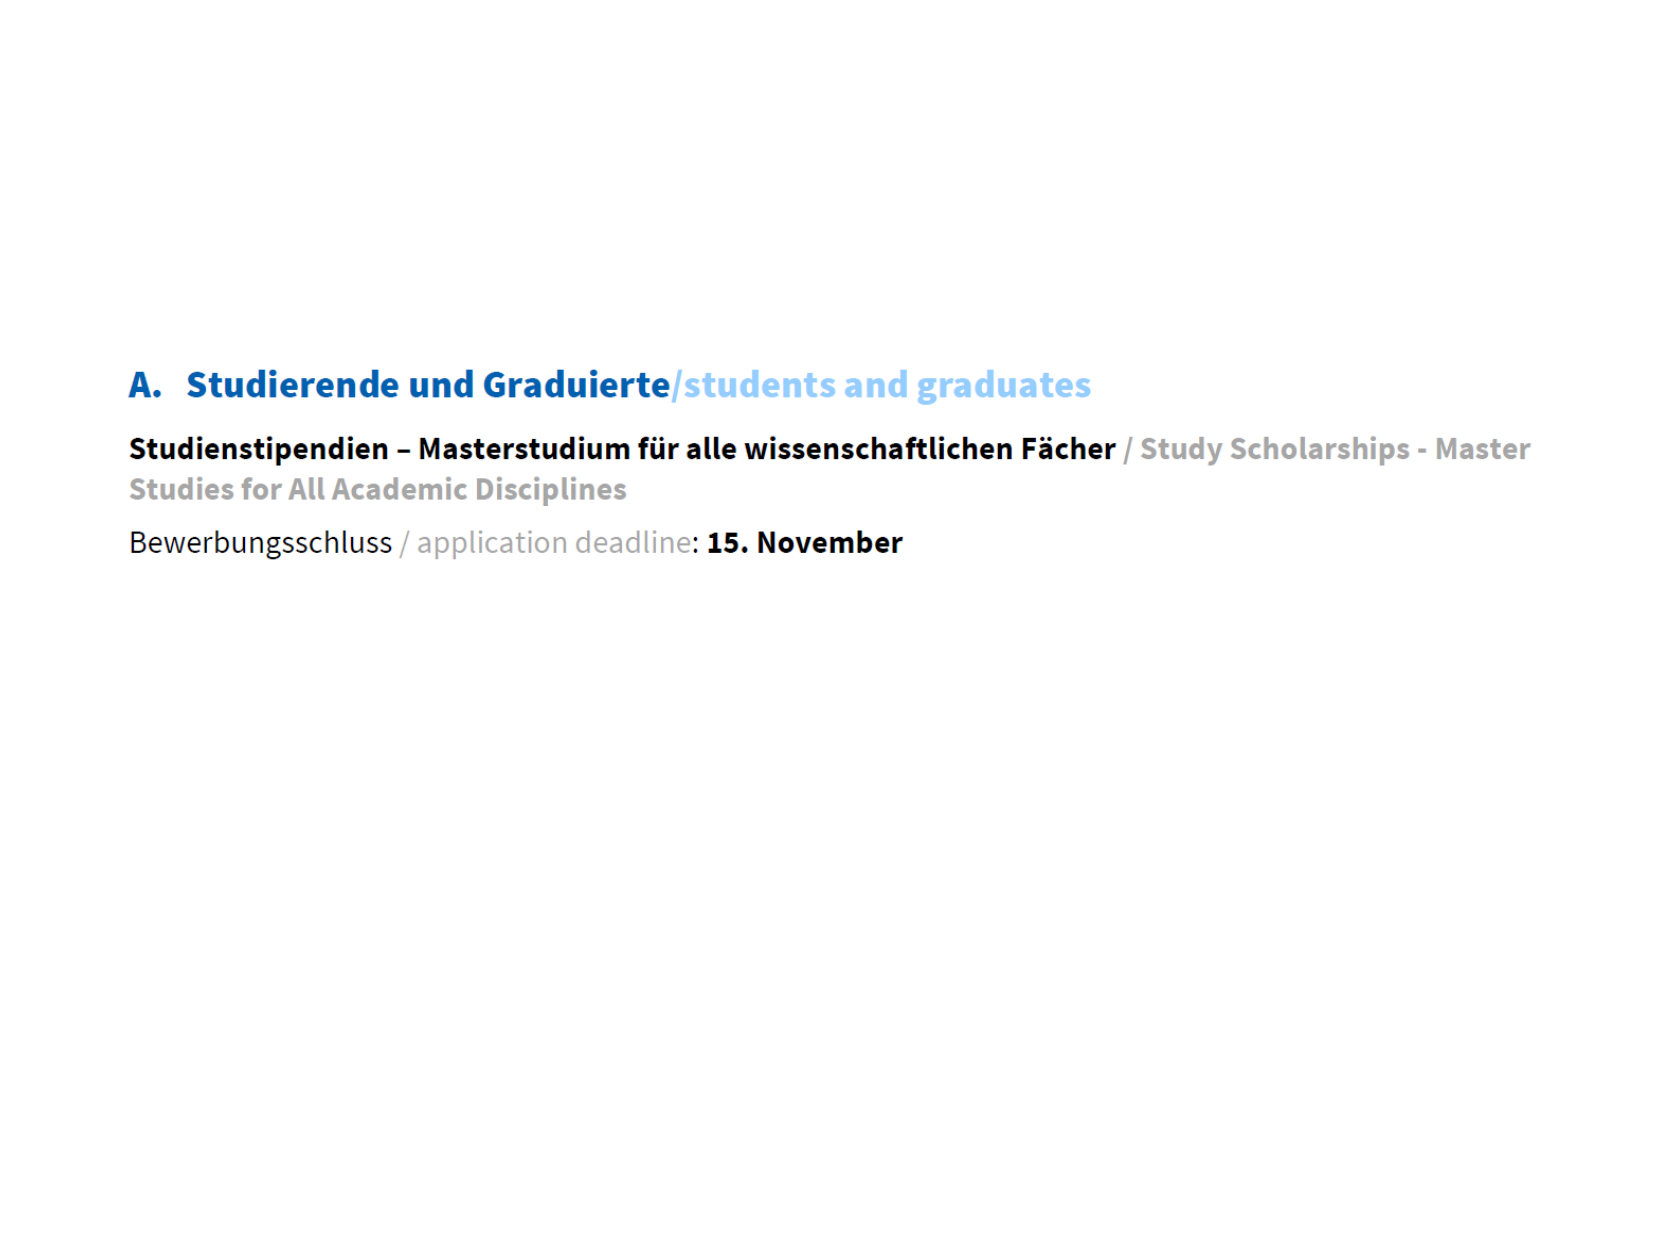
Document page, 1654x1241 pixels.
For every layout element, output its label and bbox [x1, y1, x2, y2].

picture [82, 342, 1575, 586]
